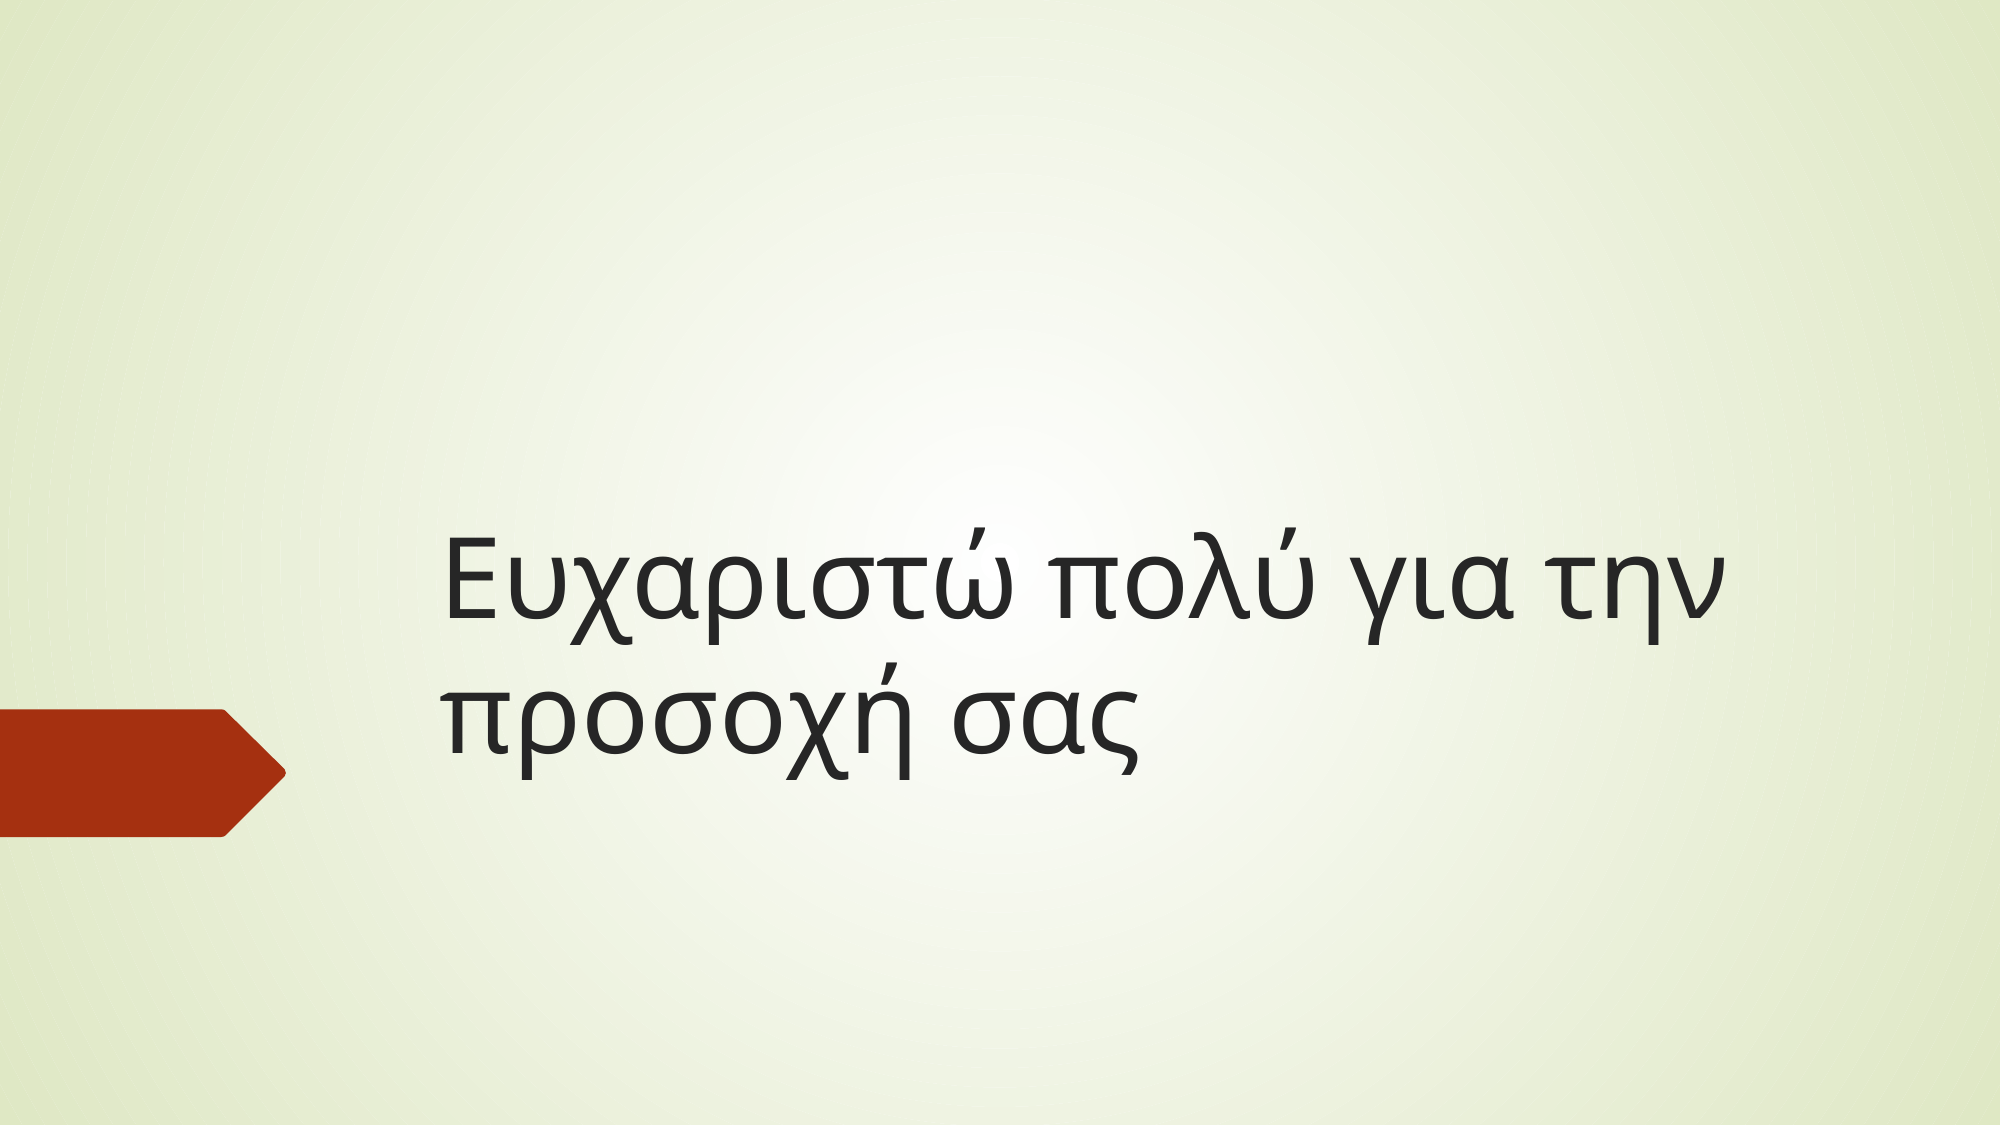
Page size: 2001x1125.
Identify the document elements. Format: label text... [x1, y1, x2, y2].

title Ευχαριστώ πολύ για την προσοχή σας [424, 412, 1888, 784]
